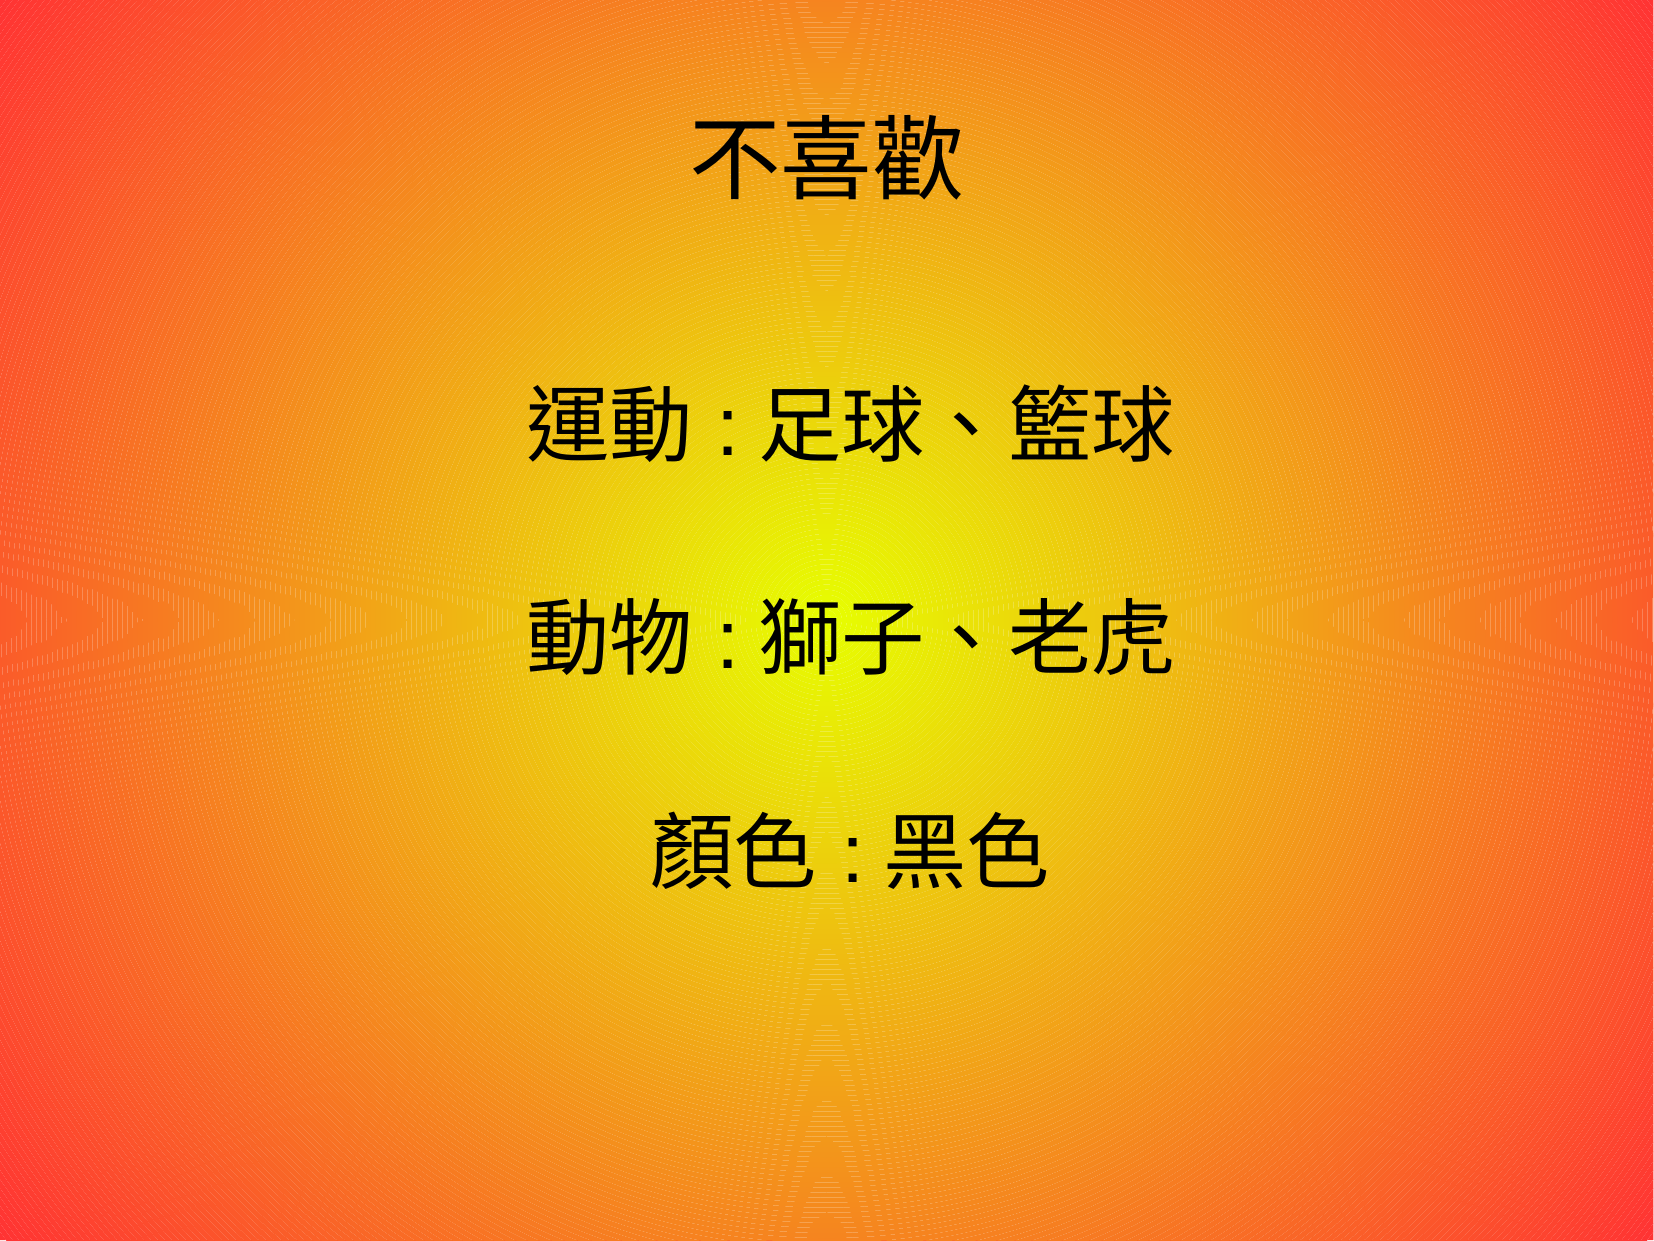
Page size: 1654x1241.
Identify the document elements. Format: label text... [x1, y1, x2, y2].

title 不喜歡 [82, 49, 1571, 257]
subtitle 運動:足球、籃球 動物:獅子、老虎 顏色:黑色 [106, 272, 1595, 993]
